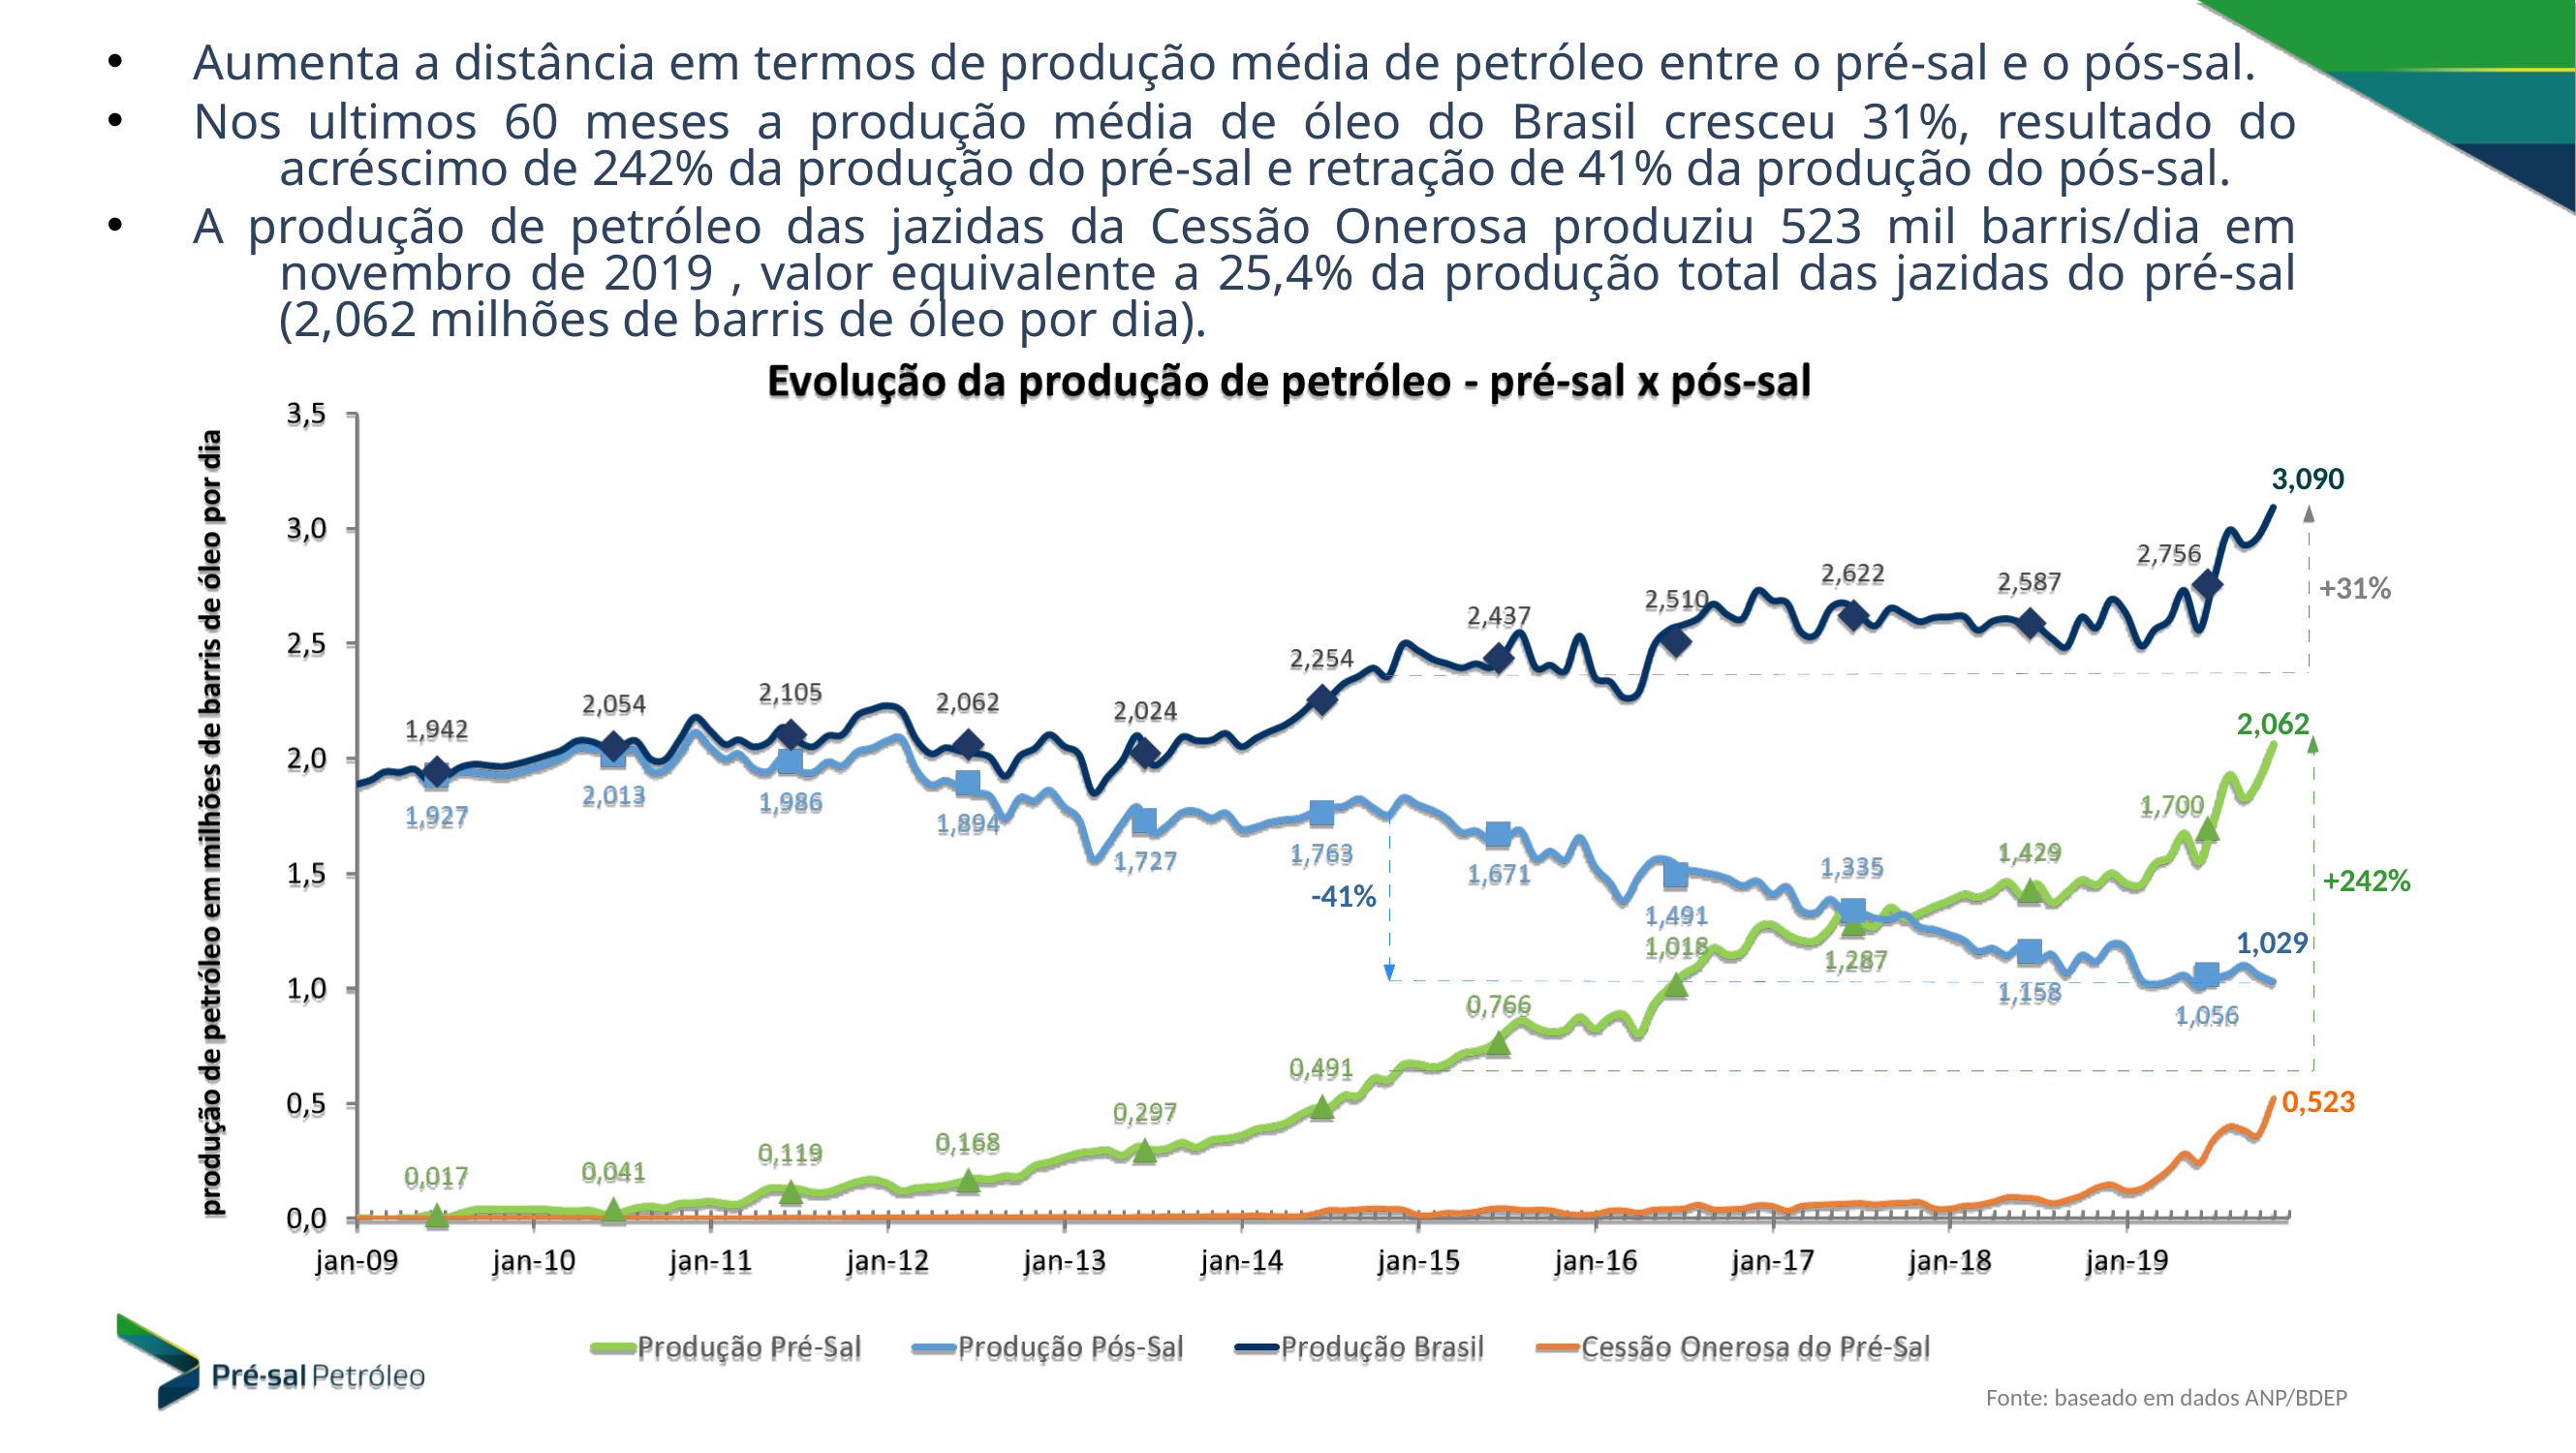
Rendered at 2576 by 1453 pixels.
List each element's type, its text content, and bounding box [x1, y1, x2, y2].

picture [165, 309, 2354, 1384]
text_box 2,062 [2221, 695, 2327, 750]
text_box Aumenta a distância em termos de produção média de petróleo entre o pré-sal e o pós-sal. Nos ultimos 60 meses a produção média de óleo do Brasil cresceu 31%, resultado do acréscimo de 242% da produção do pré-sal e retração de 41% da produção do pós-sal. A produção de petróleo das jazidas da Cessão Onerosa produziu 523 mil barris/dia em novembro de 2019 , valor equivalente a 25,4% da produção total das jazidas do pré-sal (2,062 milhões de barris de óleo por dia). [92, 36, 2313, 375]
text_box +31% [2305, 559, 2409, 613]
text_box +242% [2309, 852, 2427, 906]
text_box -41% [1296, 867, 1413, 921]
text_box 0,523 [2267, 1072, 2373, 1128]
text_box Fonte: baseado em dados ANP/BDEP [1971, 1374, 2381, 1419]
text_box 3,090 [2256, 450, 2362, 505]
text_box 1,029 [2217, 913, 2327, 969]
